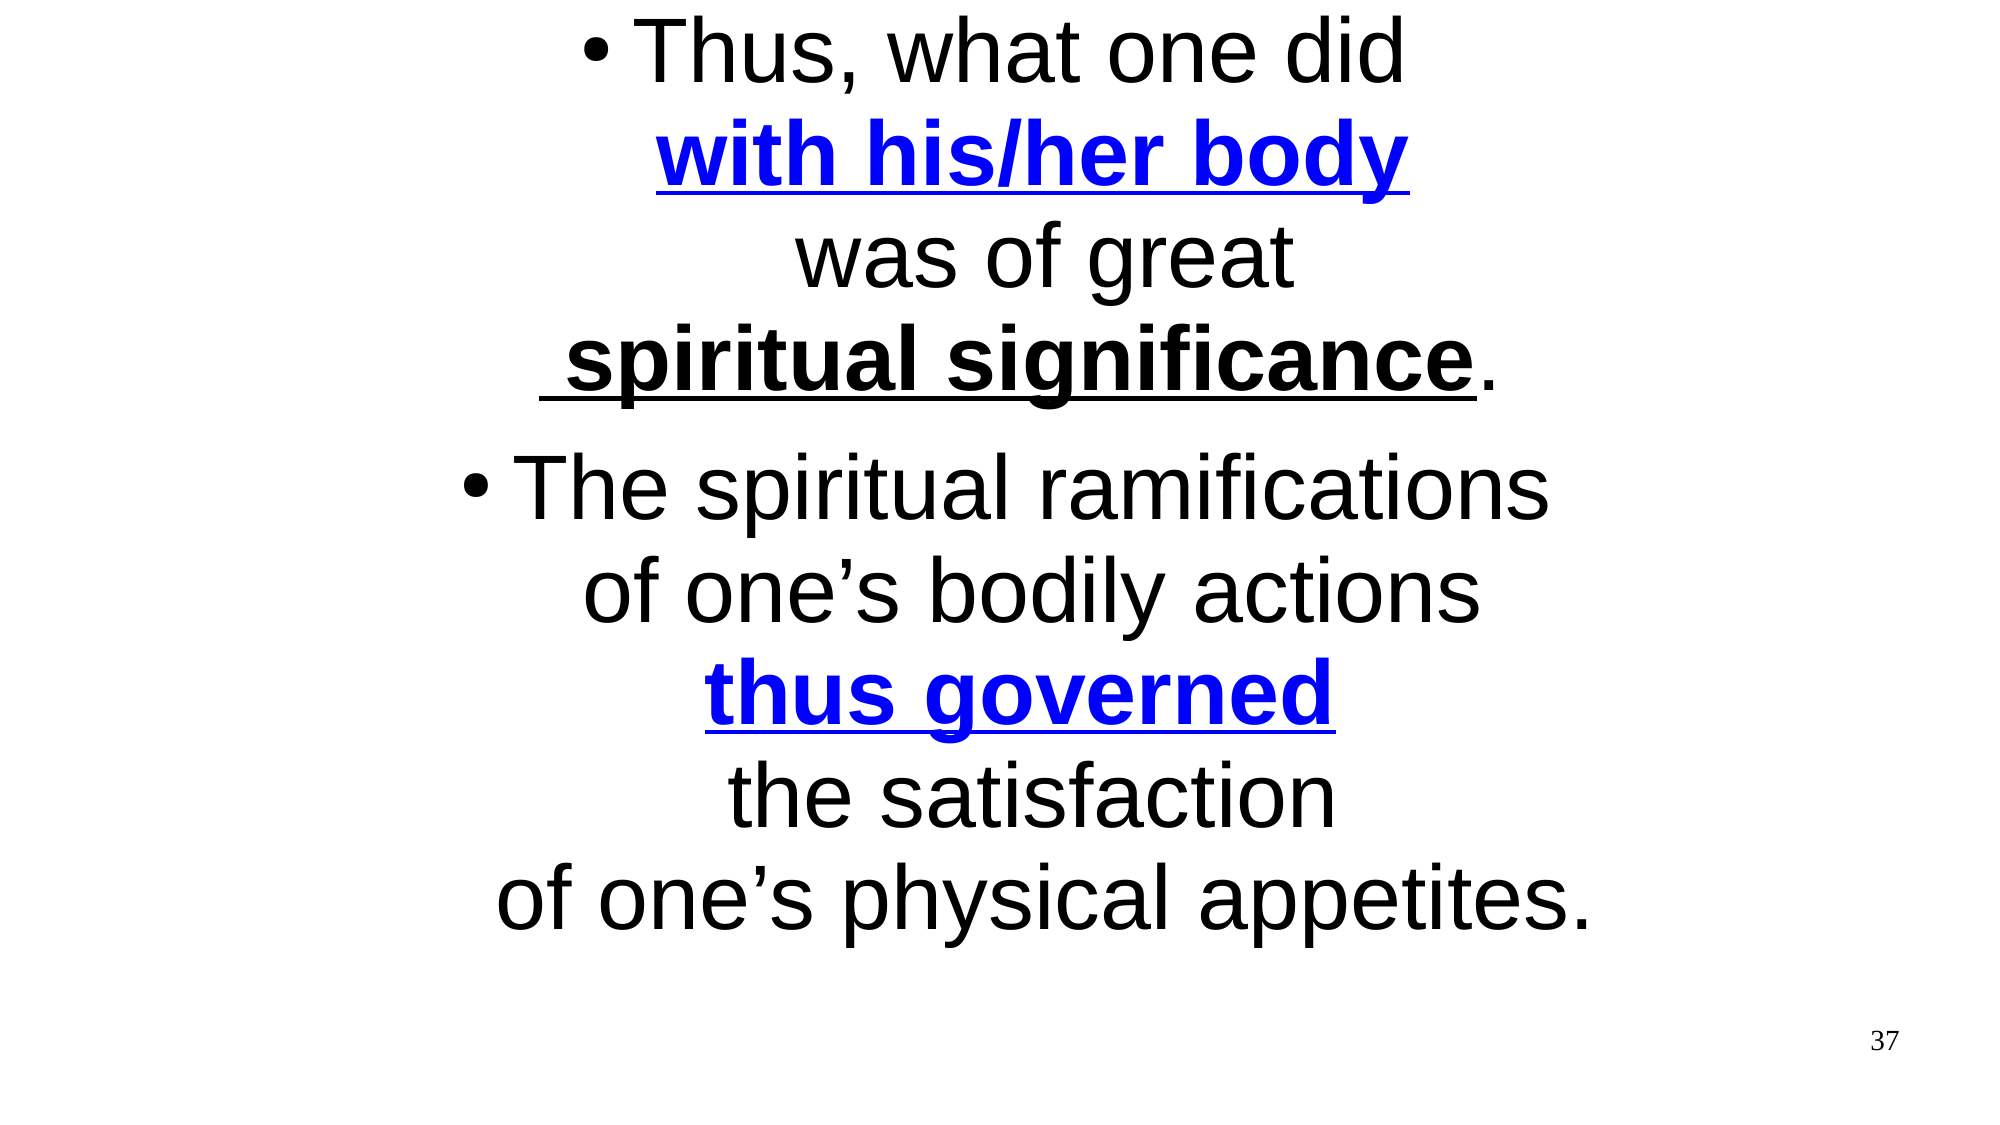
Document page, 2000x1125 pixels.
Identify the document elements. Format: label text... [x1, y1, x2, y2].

list Thus, what one did with his/her body was of great spiritual significance. The spiritual ramifications of one’s bodily actions thus governed the satisfaction of one’s physical appetites. [0, 0, 1996, 1123]
